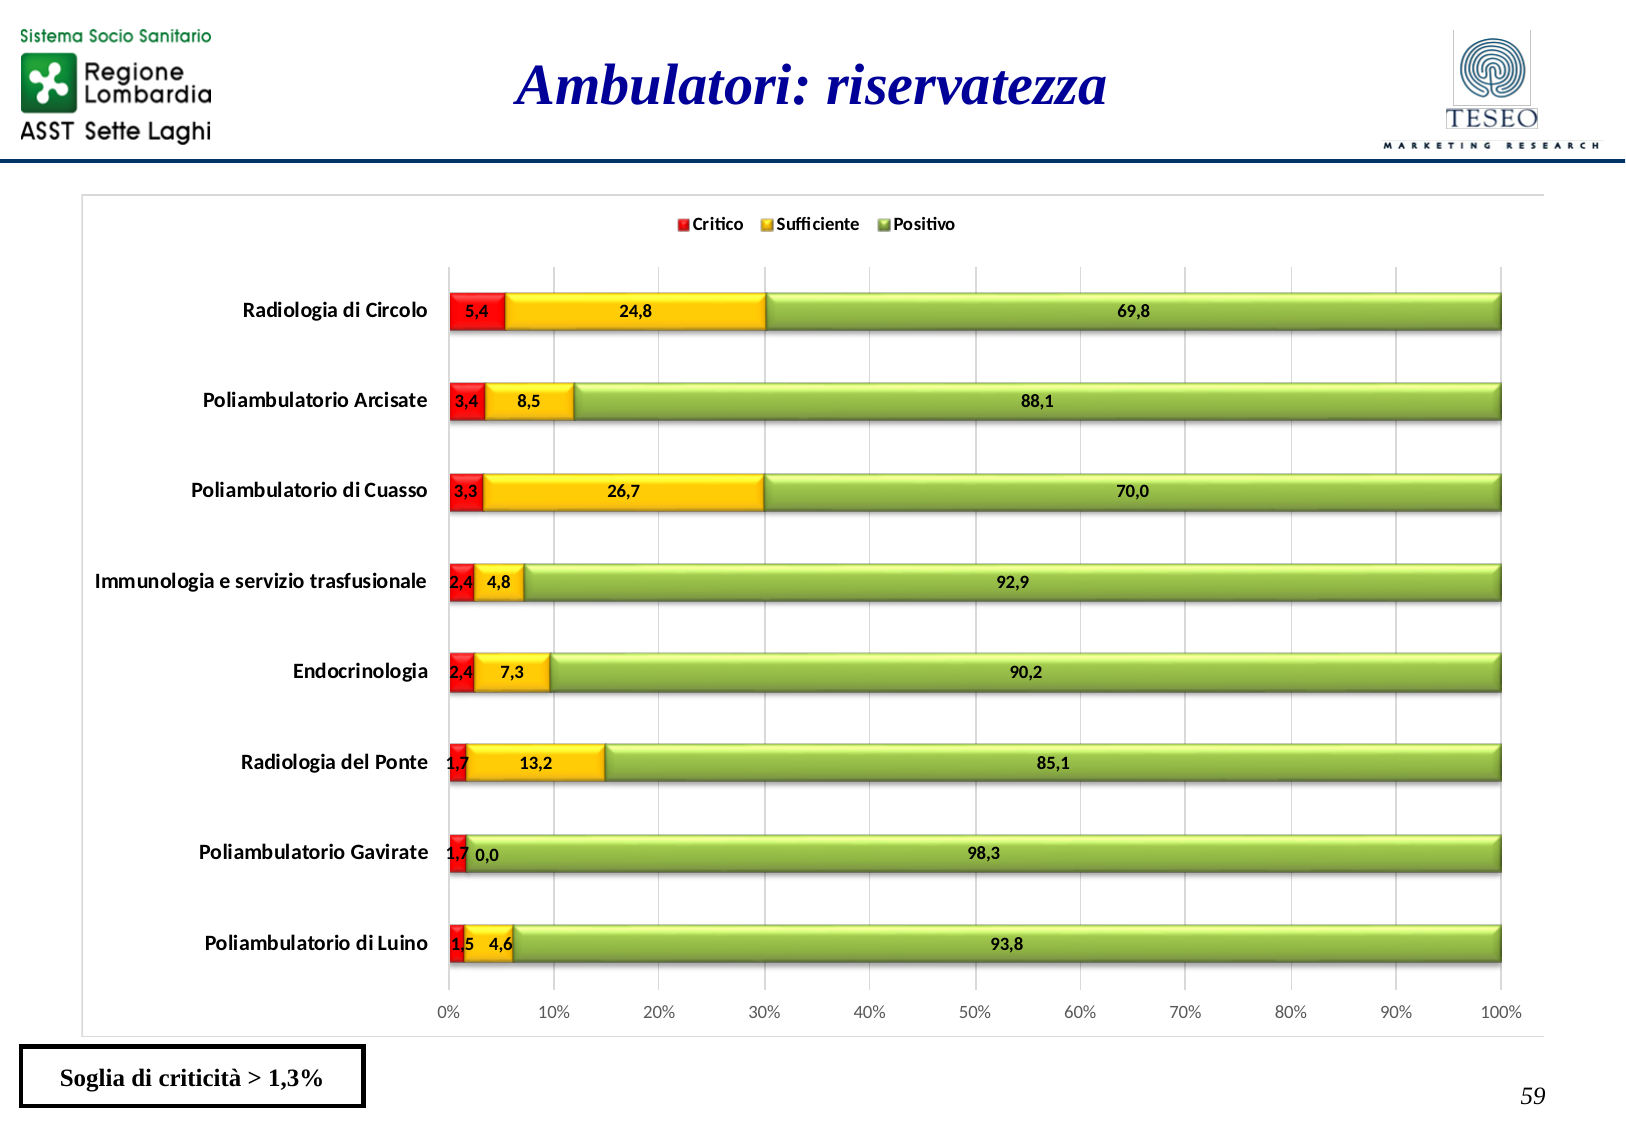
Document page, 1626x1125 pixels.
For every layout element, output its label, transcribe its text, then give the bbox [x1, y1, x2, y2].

picture [81, 193, 1544, 1037]
text_box Soglia di criticità > 1,3% [21, 1046, 364, 1106]
text_box Ambulatori: riservatezza [269, 18, 1356, 144]
picture [21, 26, 211, 148]
picture [1381, 30, 1604, 149]
